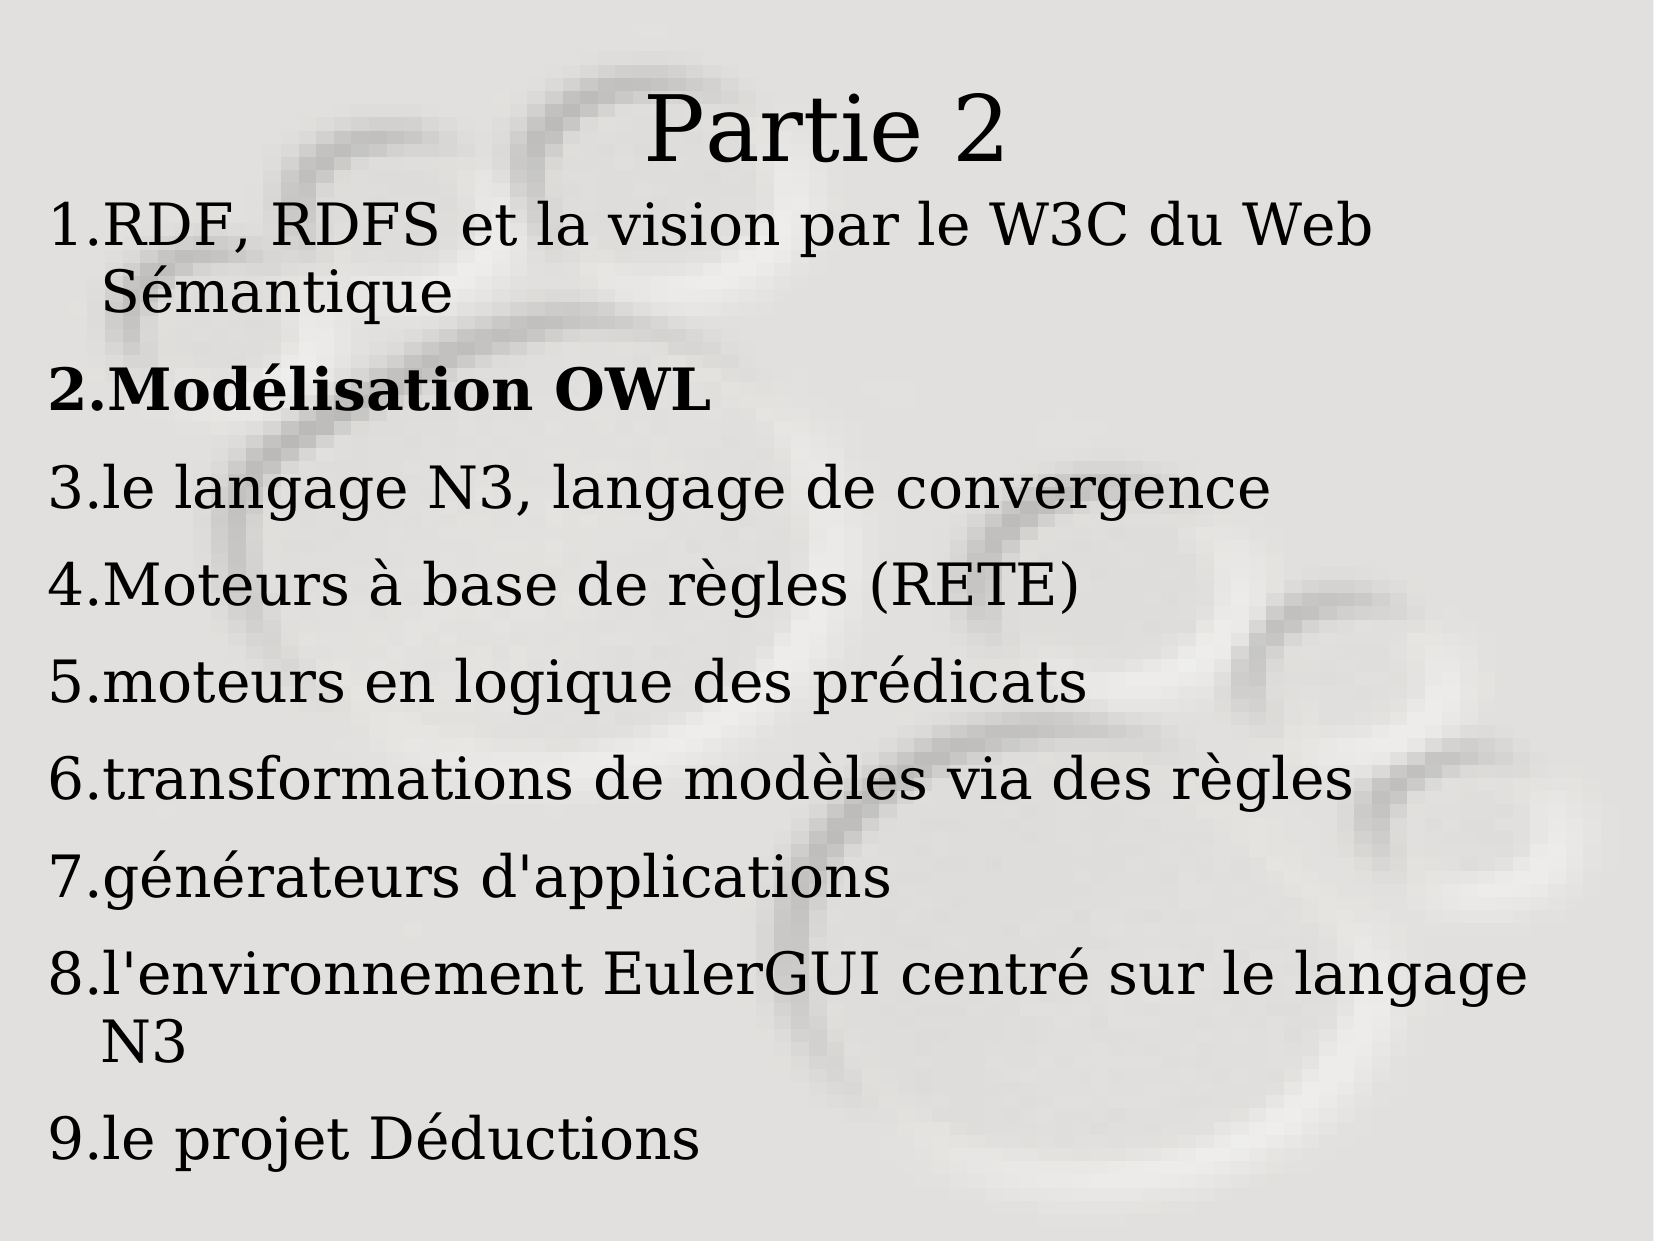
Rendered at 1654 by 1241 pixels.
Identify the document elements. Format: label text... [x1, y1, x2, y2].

list RDF, RDFS et la vision par le W3C du Web Sémantique Modélisation OWL le langage N3, langage de convergence Moteurs à base de règles (RETE) moteurs en logique des prédicats transformations de modèles via des règles générateurs d'applications l'environnement EulerGUI centré sur le langage N3 le projet Déductions [29, 191, 1565, 1174]
title Partie 2 [121, 25, 1534, 191]
picture [0, 0, 1654, 1241]
